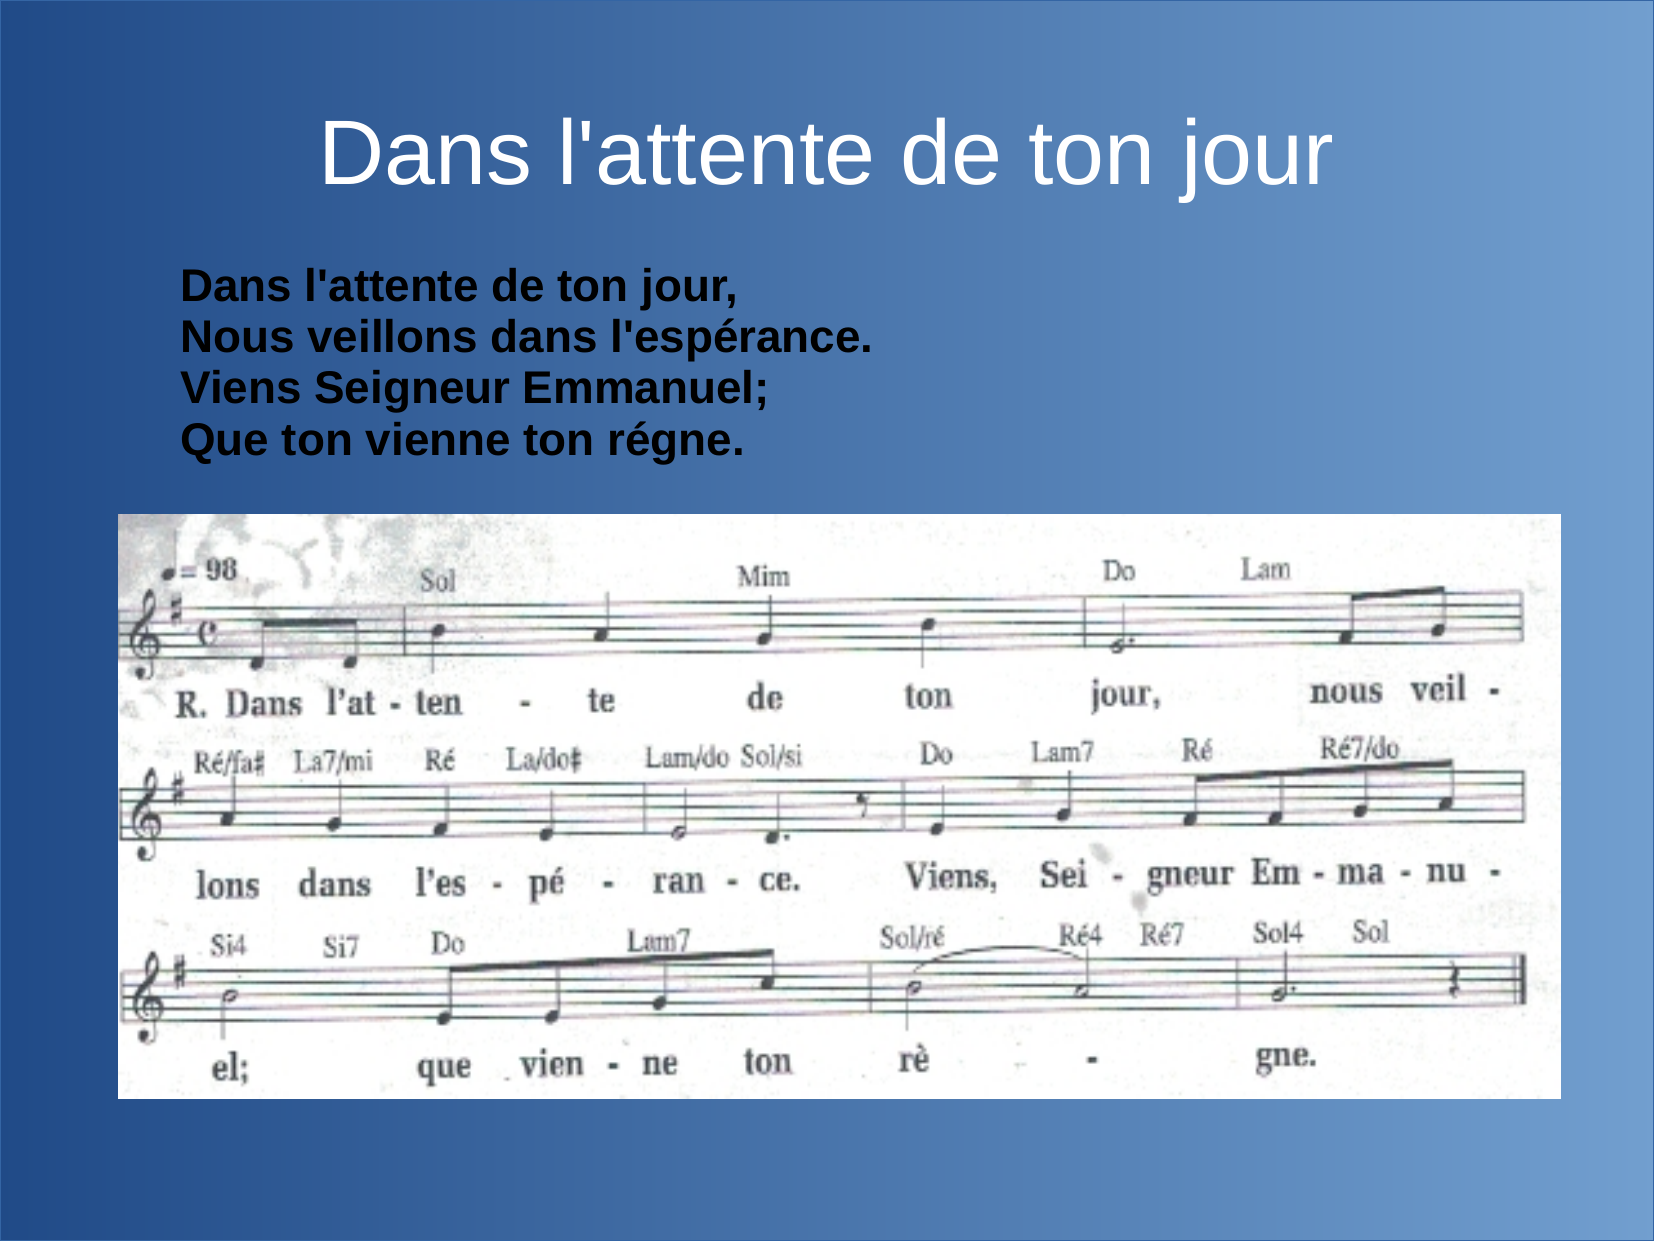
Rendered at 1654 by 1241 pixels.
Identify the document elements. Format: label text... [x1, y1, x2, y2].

title Dans l'attente de ton jour [82, 49, 1571, 257]
text_box Dans l'attente de ton jour, Nous veillons dans l'espérance. Viens Seigneur Emmanuel; Que ton vienne ton régne. [165, 252, 1548, 473]
picture [118, 514, 1561, 1099]
